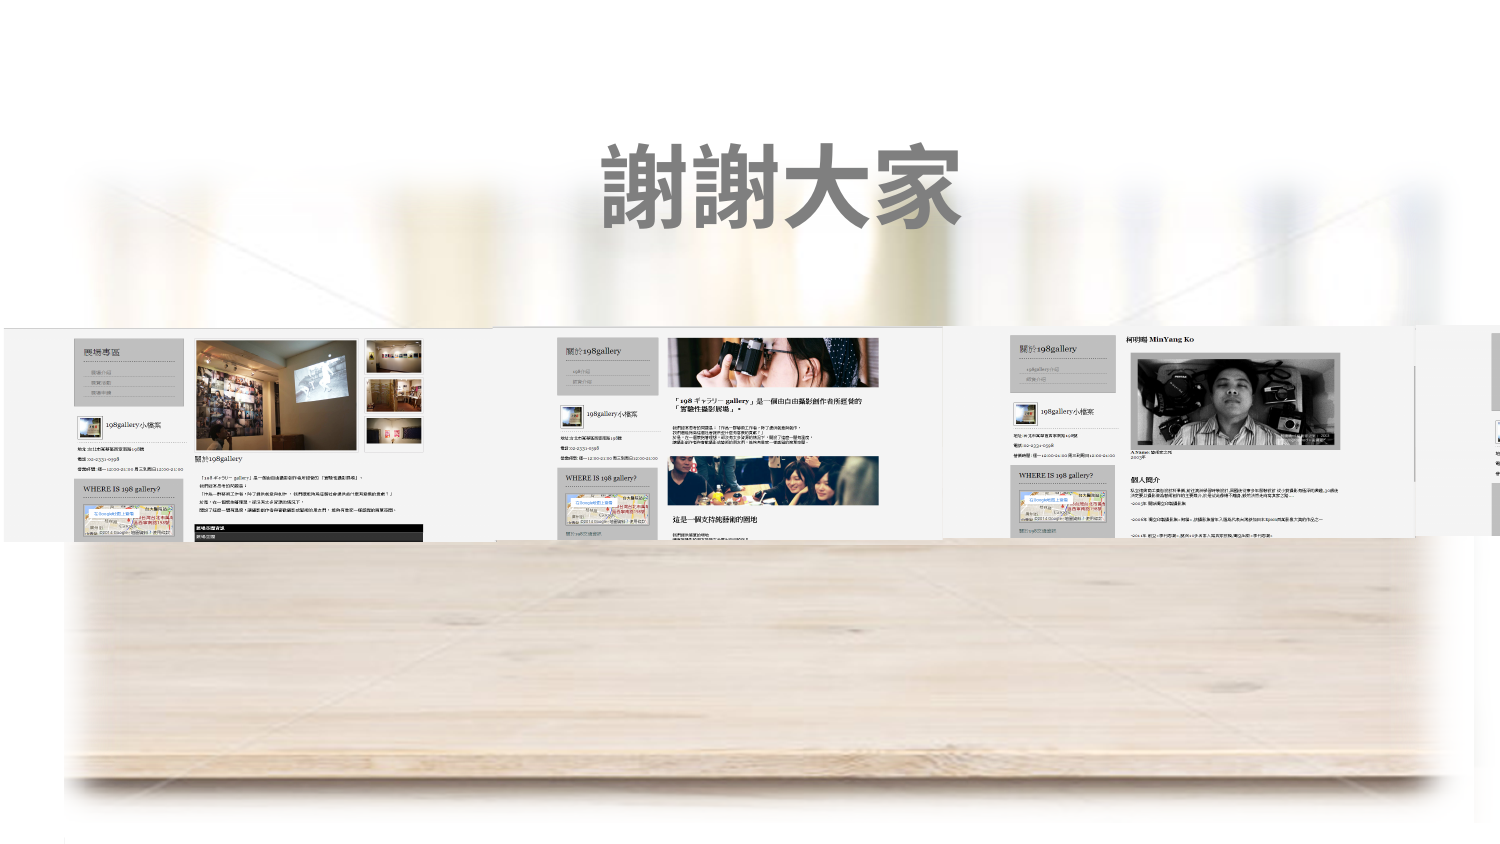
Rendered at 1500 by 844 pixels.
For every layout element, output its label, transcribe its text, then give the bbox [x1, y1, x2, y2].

picture [3, 62, 1500, 844]
title 謝謝大家 [106, 114, 1457, 255]
